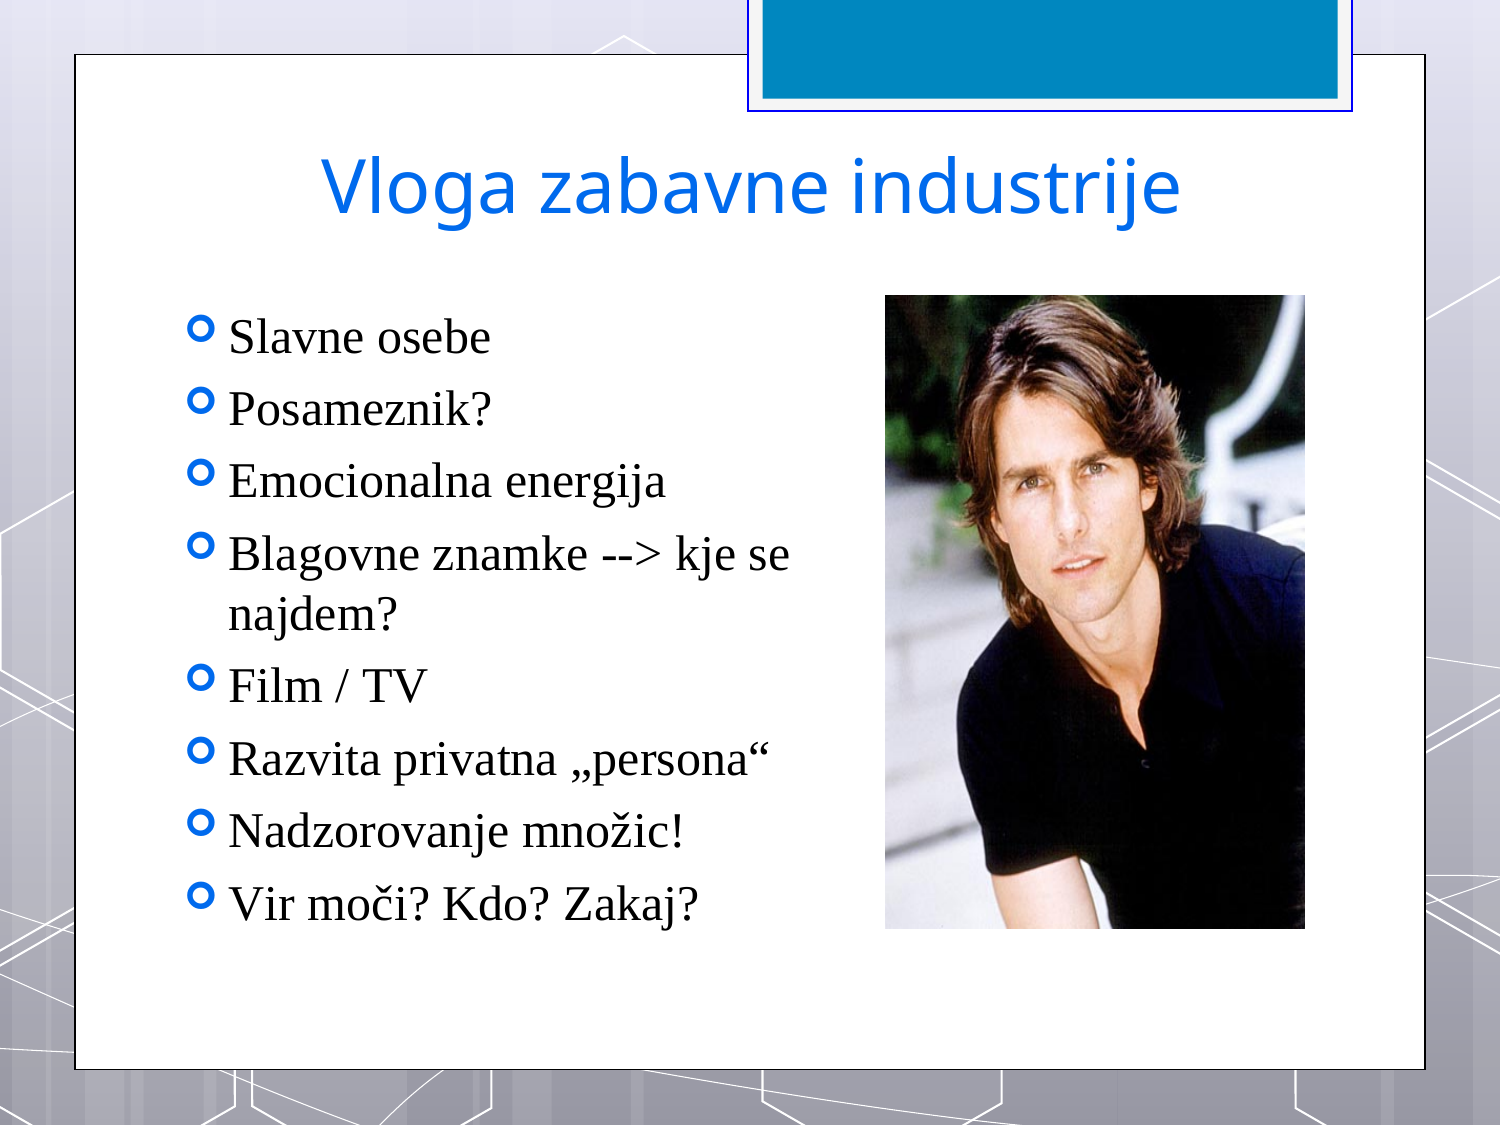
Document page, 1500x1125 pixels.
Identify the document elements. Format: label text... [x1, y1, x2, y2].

picture [885, 295, 1305, 929]
text_box Slavne osebe Posameznik? Emocionalna energija Blagovne znamke --> kje se najdem? Film / TV Razvita privatna „persona“ Nadzorovanje množic! Vir moči? Kdo? Zakaj? [158, 295, 857, 1011]
text_box Vloga zabavne industrije [176, 48, 1329, 237]
